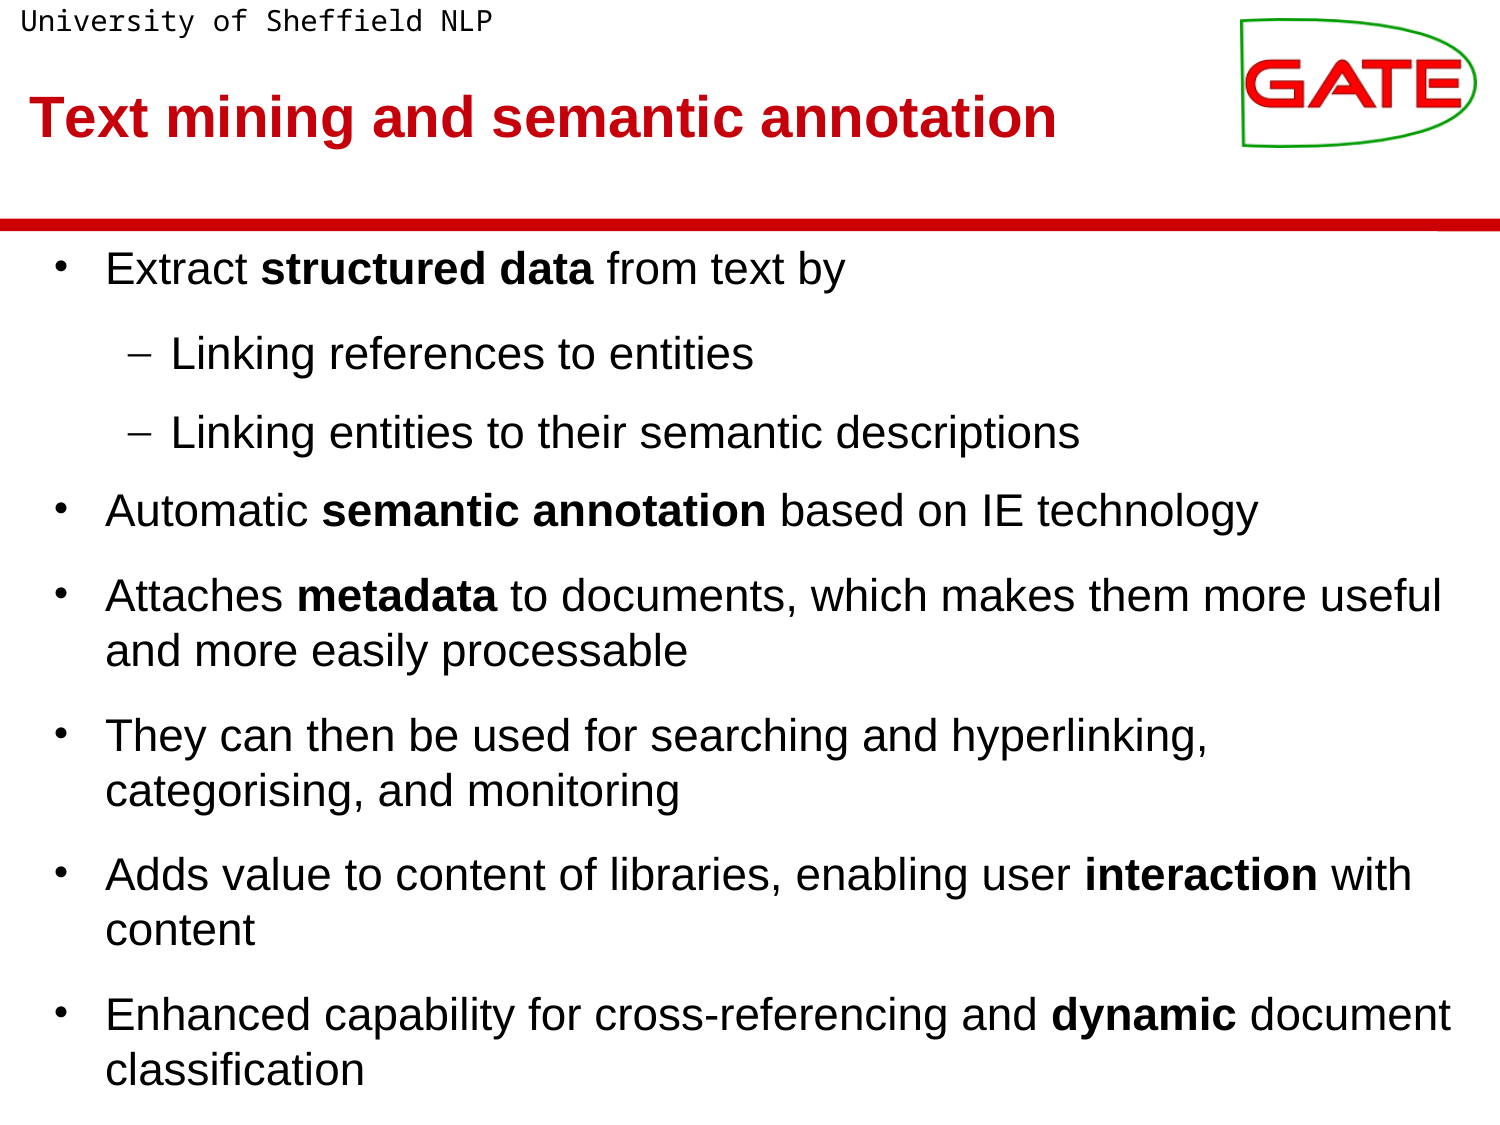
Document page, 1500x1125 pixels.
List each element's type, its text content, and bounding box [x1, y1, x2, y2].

text_box Extract structured data from text by Linking references to entities Linking entities to their semantic descriptions Automatic semantic annotation based on IE technology Attaches metadata to documents, which makes them more useful and more easily processable They can then be used for searching and hyperlinking, categorising, and monitoring Adds value to content of libraries, enabling user interaction with content Enhanced capability for cross-referencing and dynamic document classification [53, 239, 1477, 1125]
title Text mining and semantic annotation [29, 29, 1500, 199]
picture [1240, 18, 1477, 29]
